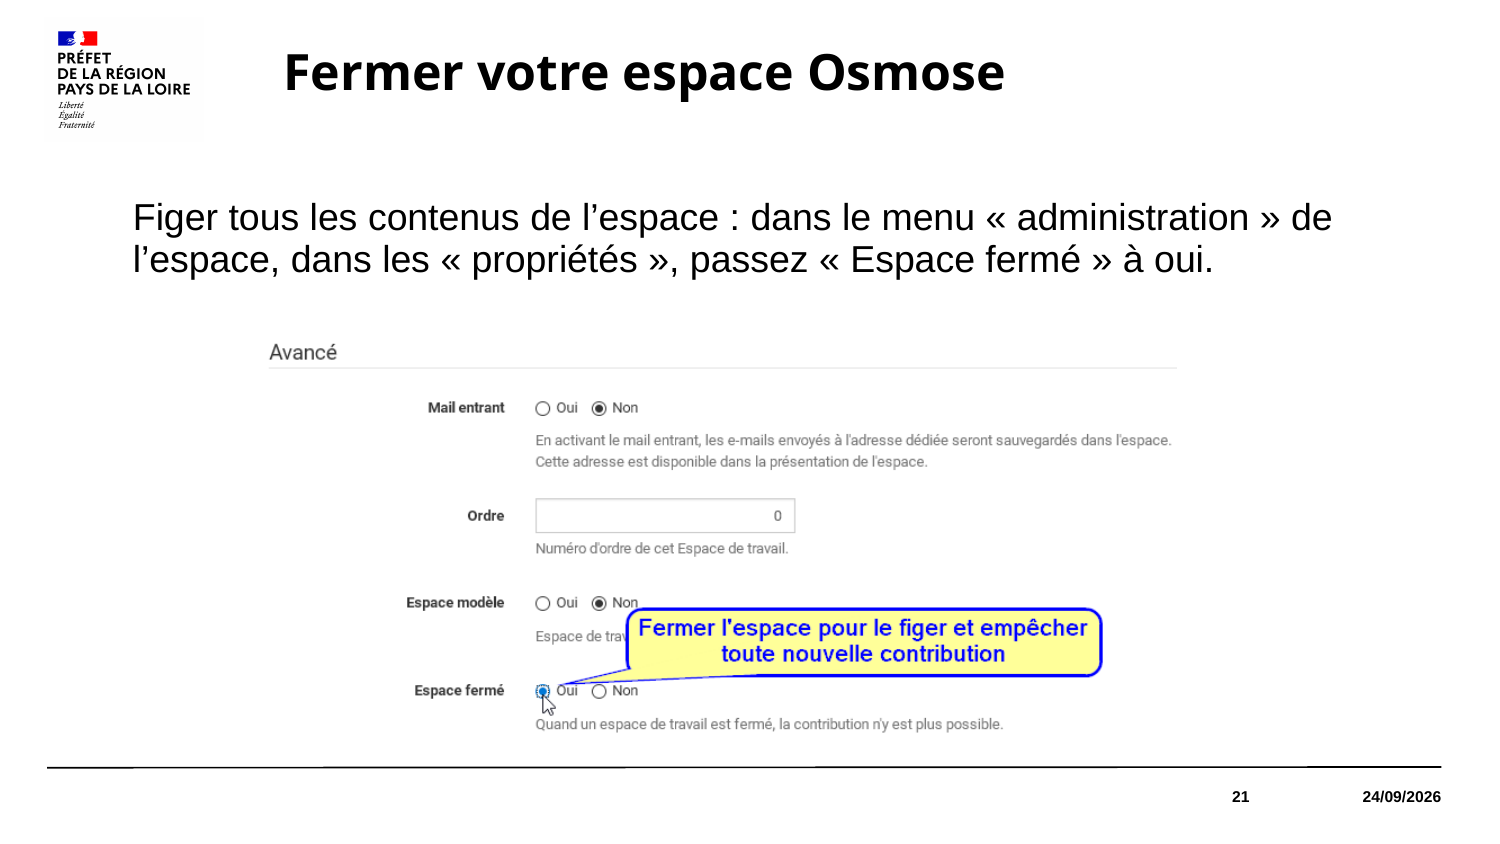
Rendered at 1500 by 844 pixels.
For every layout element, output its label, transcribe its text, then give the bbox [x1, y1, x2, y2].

text_box Figer tous les contenus de l’espace : dans le menu « administration » de l’espace, dans les « propriétés », passez « Espace fermé » à oui. [118, 188, 1394, 372]
picture [261, 327, 1177, 745]
picture [44, 17, 204, 142]
title Fermer votre espace Osmose [283, 47, 1347, 166]
